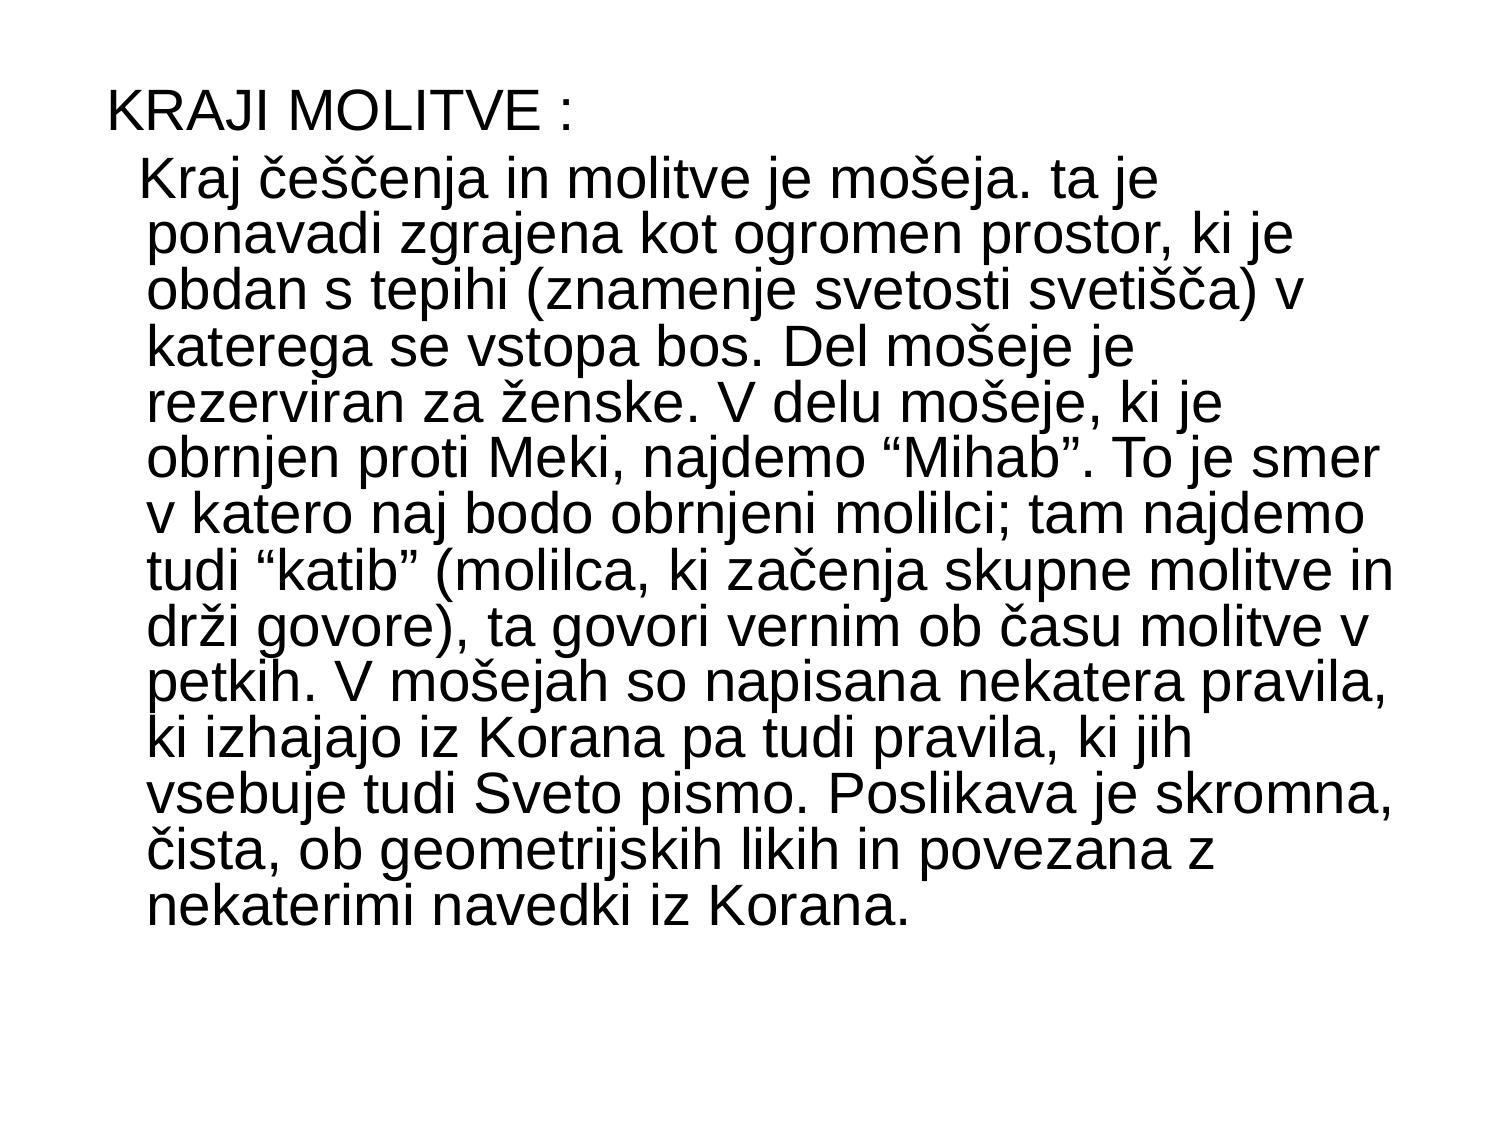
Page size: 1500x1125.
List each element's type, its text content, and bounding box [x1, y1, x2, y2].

list KRAJI MOLITVE : Kraj češčenja in molitve je mošeja. ta je ponavadi zgrajena kot ogromen prostor, ki je obdan s tepihi (znamenje svetosti svetišča) v katerega se vstopa bos. Del mošeje je rezerviran za ženske. V delu mošeje, ki je obrnjen proti Meki, najdemo “Mihab”. To je smer v katero naj bodo obrnjeni molilci; tam najdemo tudi “katib” (molilca, ki začenja skupne molitve in drži govore), ta govori vernim ob času molitve v petkih. V mošejah so napisana nekatera pravila, ki izhajajo iz Korana pa tudi pravila, ki jih vsebuje tudi Sveto pismo. Poslikava je skromna, čista, ob geometrijskih likih in povezana z nekaterimi navedki iz Korana. [75, 78, 1425, 1005]
